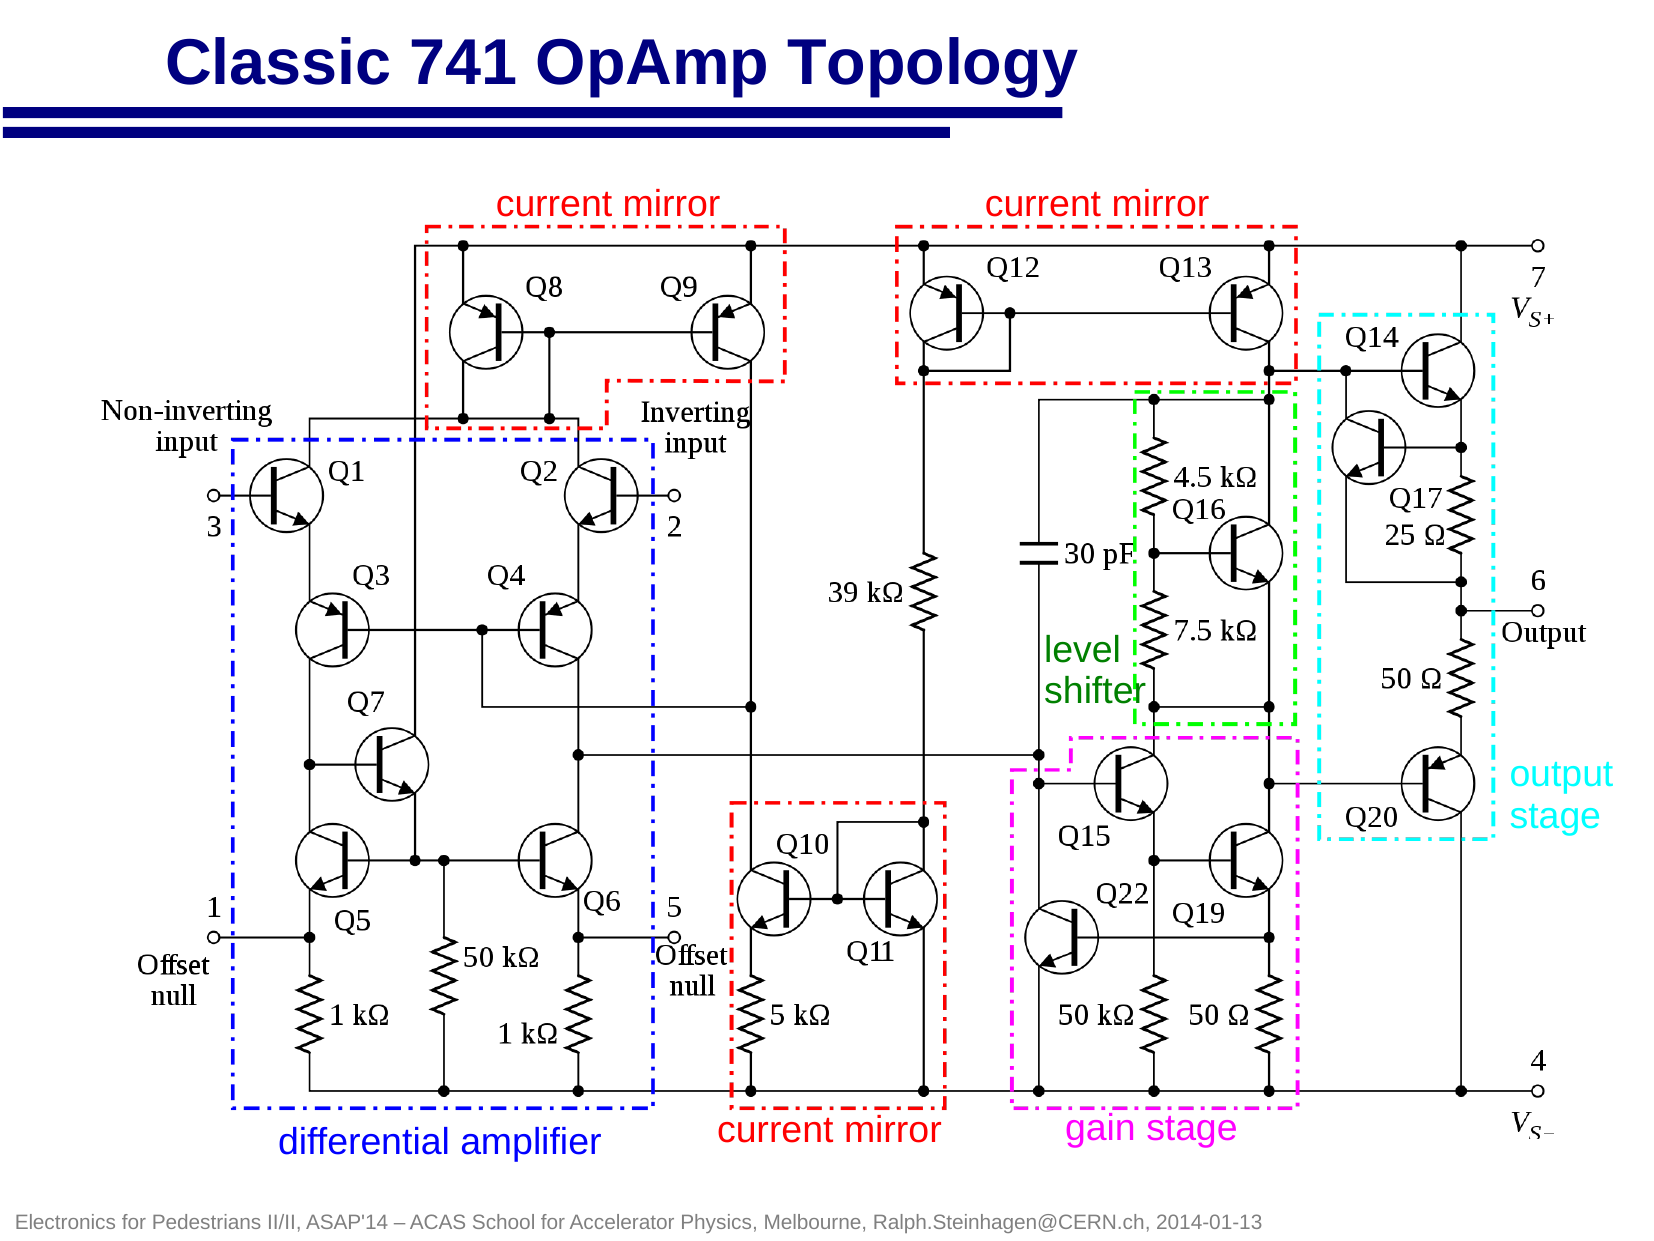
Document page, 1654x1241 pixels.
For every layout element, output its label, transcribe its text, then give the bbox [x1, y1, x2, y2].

text_box gain stage [1050, 1098, 1253, 1156]
picture [98, 217, 1595, 1139]
text_box current mirror [970, 175, 1225, 233]
text_box differential amplifier [263, 1112, 617, 1170]
title Classic 741 OpAmp Topology [165, 0, 1323, 124]
text_box level shifter [1029, 620, 1161, 720]
text_box current mirror [702, 1100, 957, 1158]
text_box current mirror [481, 175, 736, 233]
text_box output stage [1494, 745, 1640, 844]
